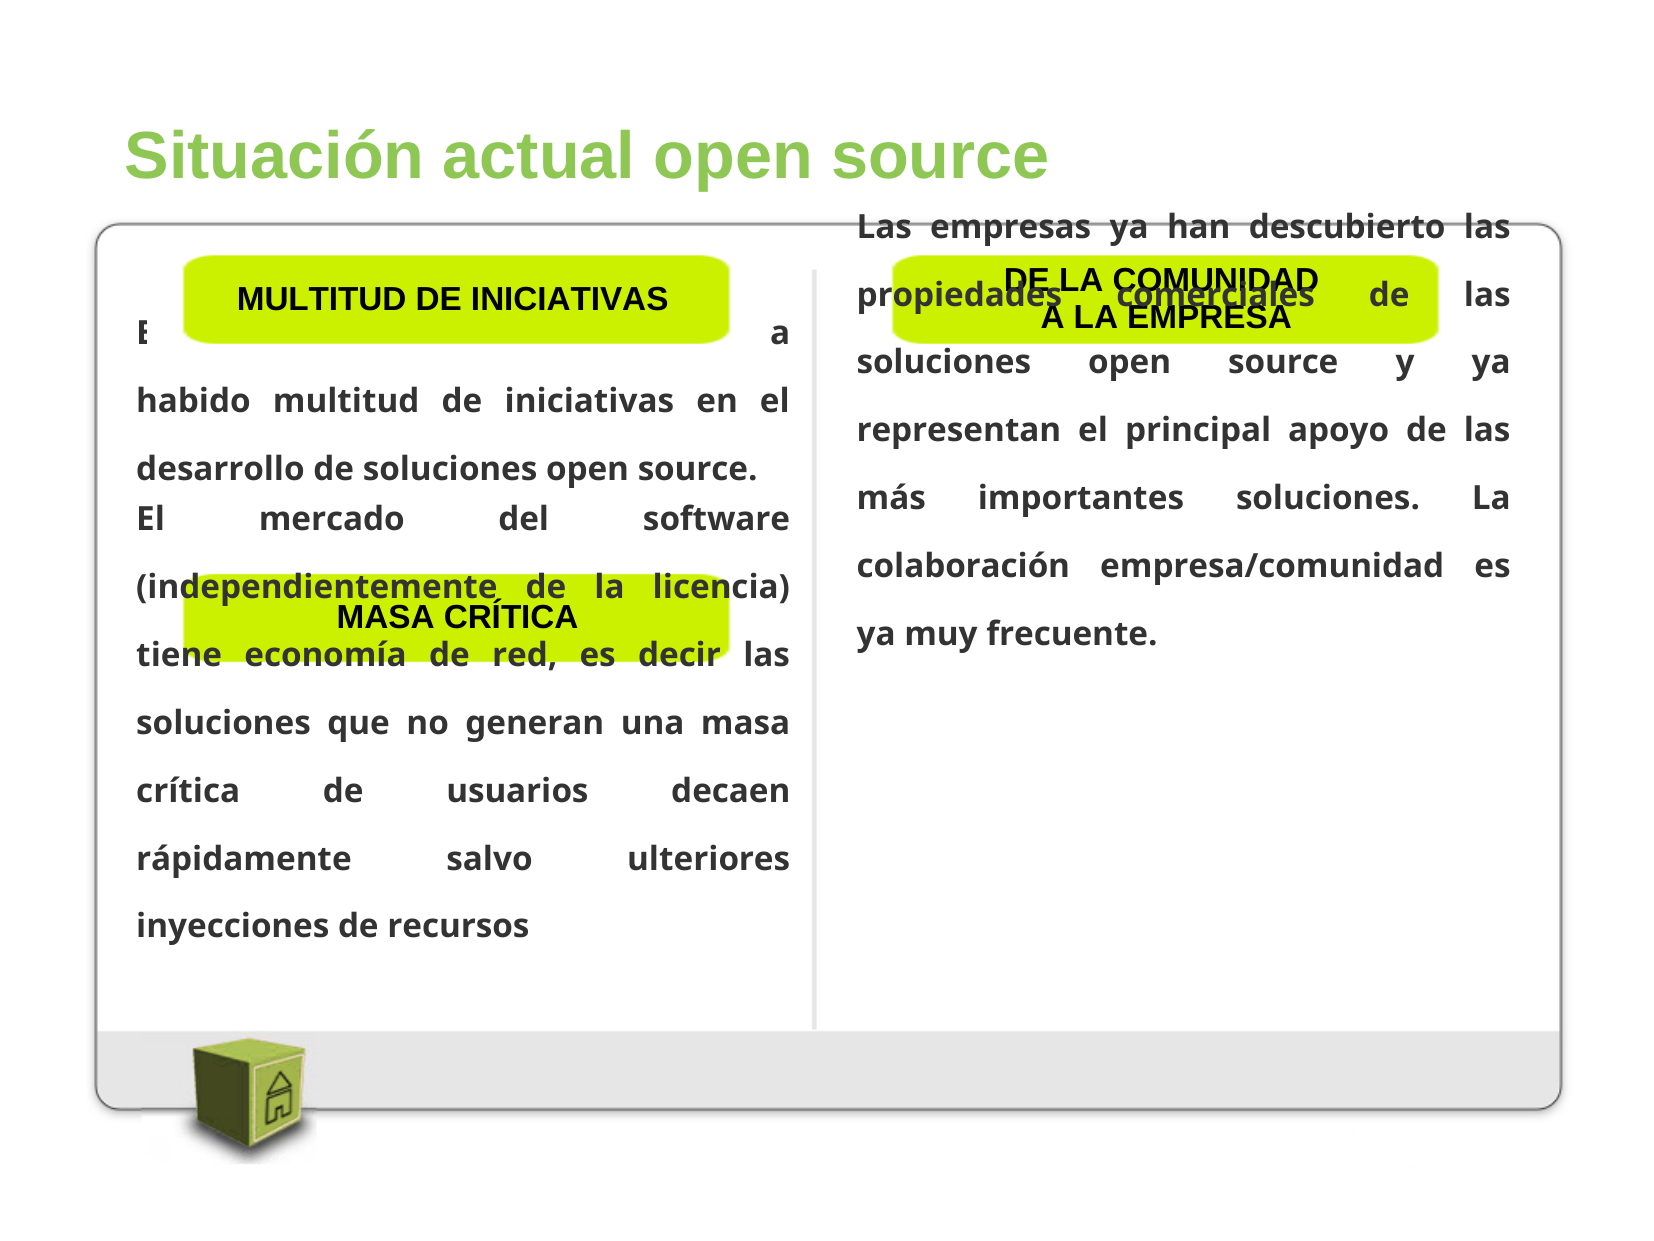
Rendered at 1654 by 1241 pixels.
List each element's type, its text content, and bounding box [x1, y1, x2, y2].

text_box Especialmente desde las AAPP ha habido multitud de iniciativas en el desarrollo de soluciones open source. [129, 525, 798, 632]
text_box Situación actual open source [118, 100, 1182, 200]
picture [29, 29, 1630, 1230]
text_box Las empresas ya han descubierto las propiedades comerciales de las soluciones open source y ya representan el principal apoyo de las más importantes soluciones. La colaboración empresa/comunidad es ya muy frecuente. [850, 555, 1518, 662]
text_box El mercado del software (independientemente de la licencia) tiene economía de red, es decir las soluciones que no generan una masa crítica de usuarios decaen rápidamente salvo ulteriores inyecciones de recursos [129, 915, 798, 1022]
